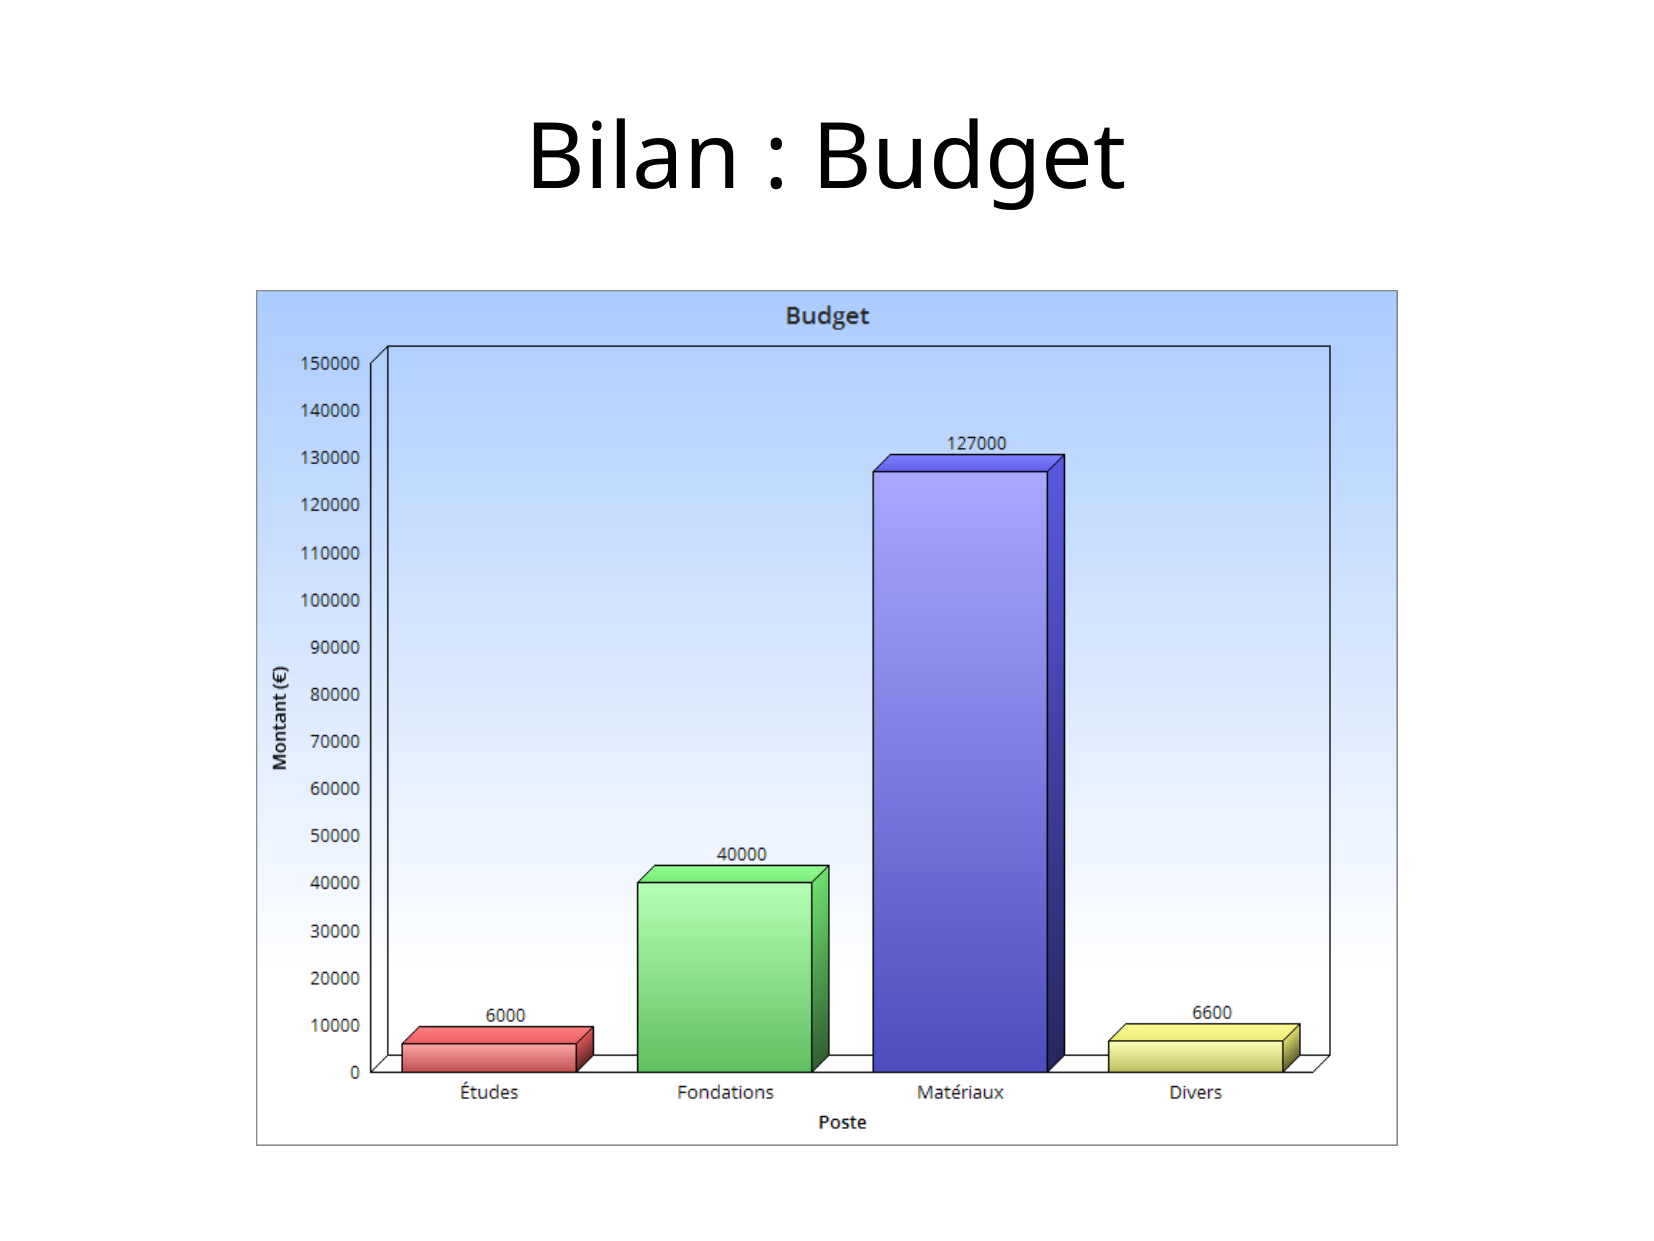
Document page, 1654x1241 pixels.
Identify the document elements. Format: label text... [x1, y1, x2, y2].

picture [256, 290, 1398, 1146]
title Bilan : Budget [82, 49, 1571, 257]
